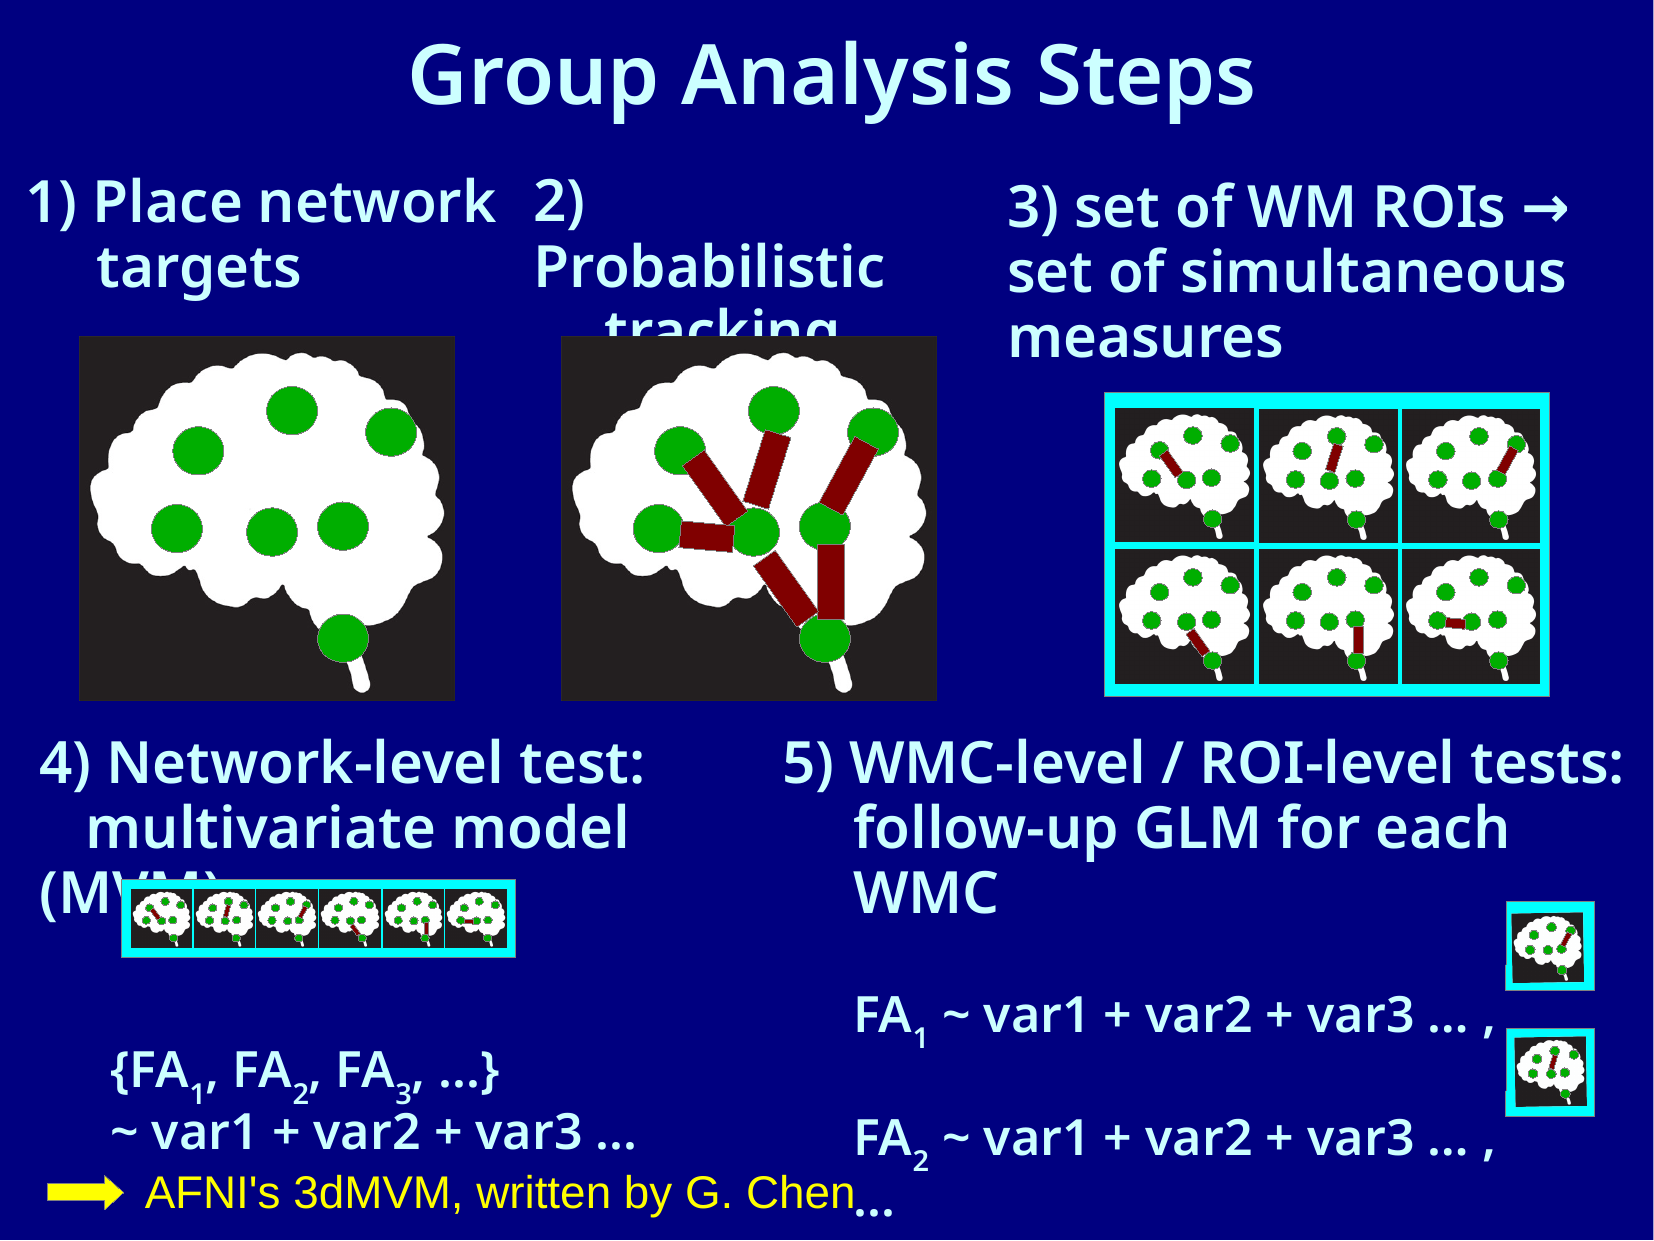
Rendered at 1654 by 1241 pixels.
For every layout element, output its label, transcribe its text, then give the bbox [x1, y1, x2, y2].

text_box [246, 507, 298, 557]
picture [1402, 549, 1540, 684]
title Group Analysis Steps [0, 5, 1654, 142]
picture [445, 889, 507, 948]
picture [1259, 549, 1398, 684]
picture [131, 889, 192, 949]
text_box [1505, 901, 1595, 991]
picture [256, 889, 318, 948]
text_box [121, 879, 516, 958]
text_box [633, 386, 899, 663]
text_box 2) Probabilistic tracking [518, 159, 960, 337]
text_box [47, 1175, 124, 1210]
text_box [365, 407, 417, 457]
text_box [172, 426, 224, 475]
picture [383, 889, 444, 948]
text_box 3) set of WM ROIs → set of simultaneous measures [992, 165, 1654, 324]
picture [1115, 549, 1254, 684]
text_box [1505, 1028, 1595, 1117]
picture [1115, 408, 1254, 542]
text_box [1104, 392, 1550, 697]
text_box AFNI's 3dMVM, written by G. Chen [129, 1159, 872, 1226]
picture [319, 889, 381, 948]
picture [1259, 409, 1398, 543]
picture [561, 336, 937, 701]
text_box 1) Place network targets [10, 159, 518, 226]
text_box [317, 501, 369, 551]
text_box [317, 614, 369, 663]
picture [79, 336, 455, 701]
picture [1511, 912, 1584, 983]
picture [194, 889, 255, 948]
text_box [151, 504, 203, 553]
text_box [266, 386, 318, 435]
text_box 5) WMC-level / ROI-level tests: follow-up GLM for each WMC FA1 ~ var1 + var2 + var3 … , FA2 ~ var1 + var2 + var3 … , ... [767, 720, 1651, 1104]
text_box 4) Network-level test: multivariate model (MVM) {FA1, FA2, FA3, ...} ~ var1 + var2 + var3 ... [24, 720, 767, 1104]
picture [1514, 1036, 1587, 1107]
picture [1402, 409, 1540, 543]
